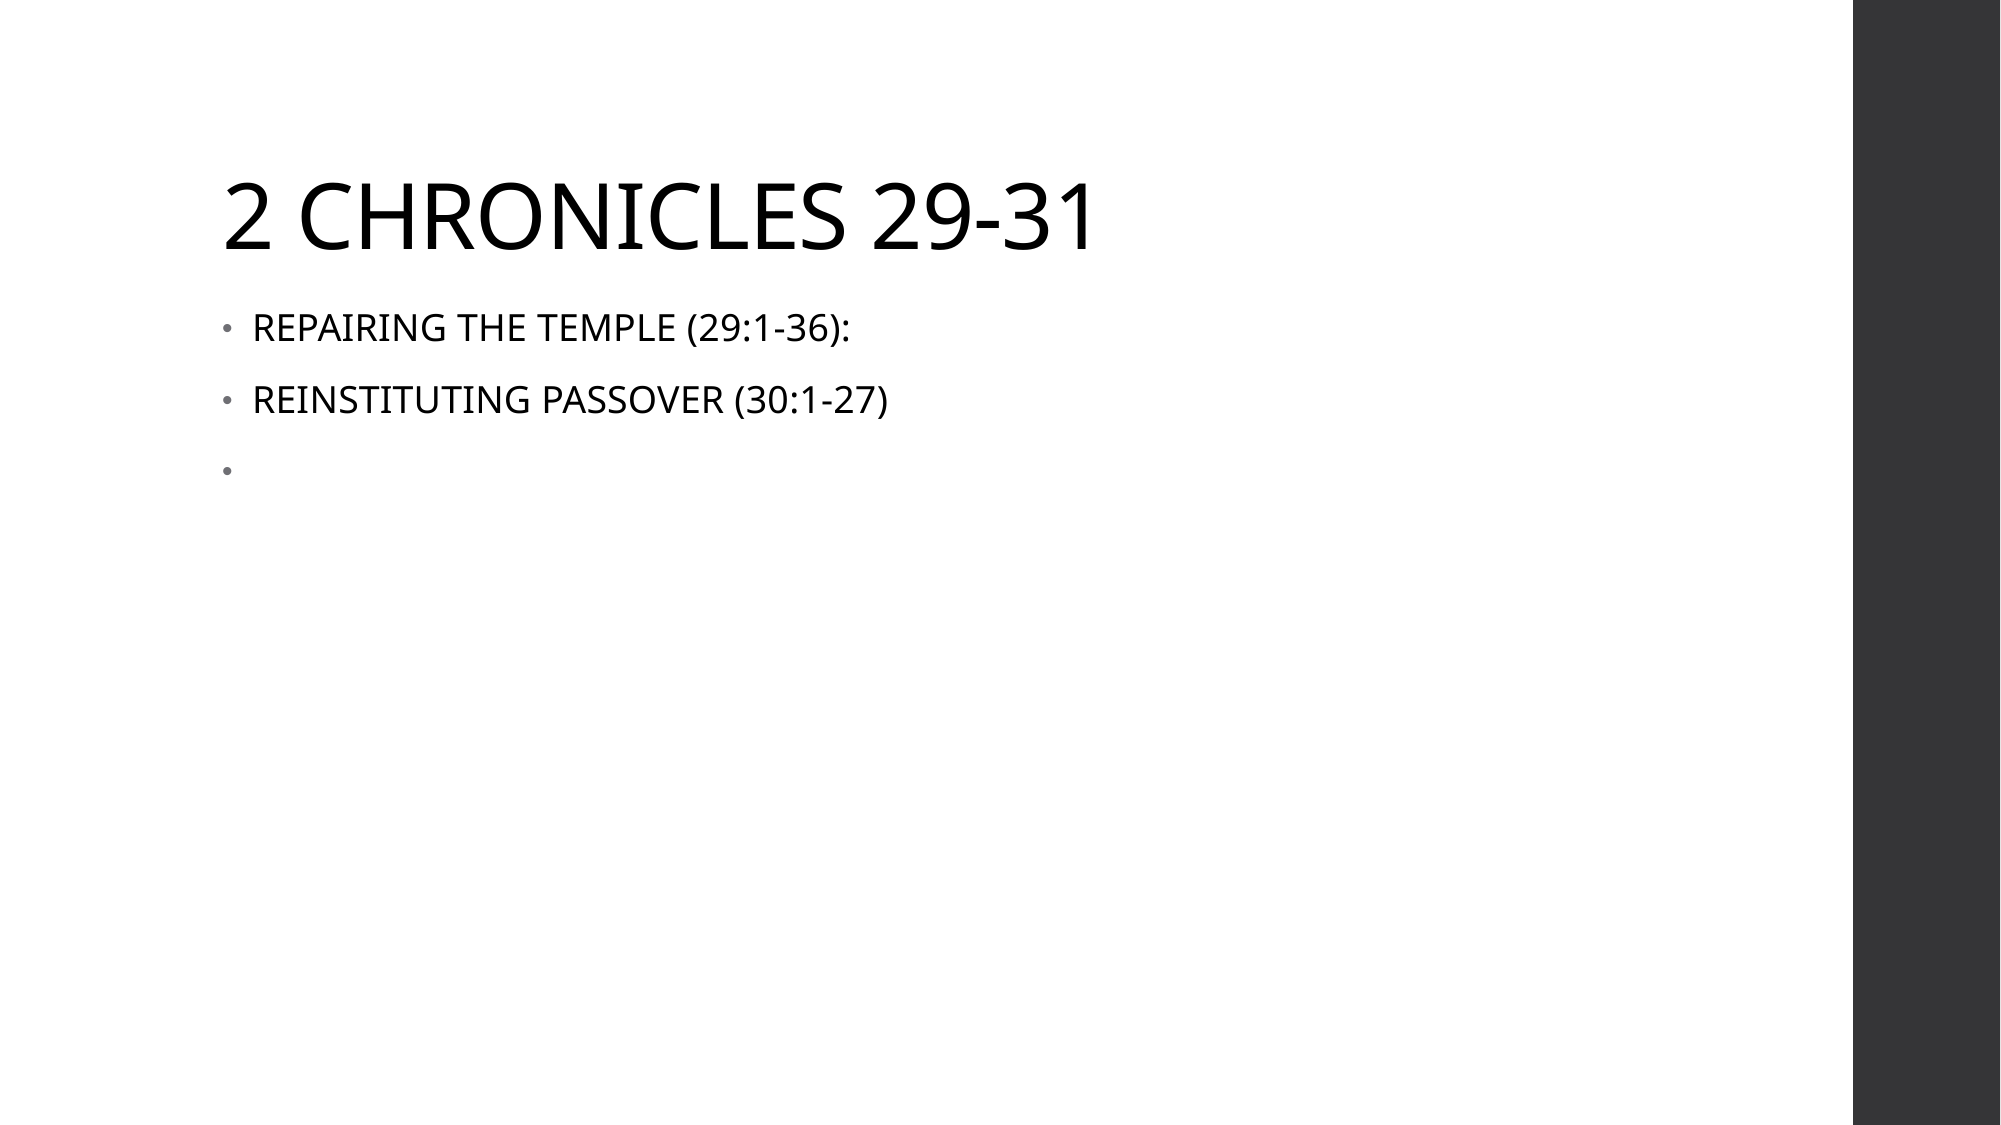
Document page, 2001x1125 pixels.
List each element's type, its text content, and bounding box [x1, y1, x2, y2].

list REPAIRING THE TEMPLE (29:1-36): REINSTITUTING PASSOVER (30:1-27) [206, 299, 1617, 1014]
title 2 CHRONICLES 29-31 [206, 60, 1797, 278]
